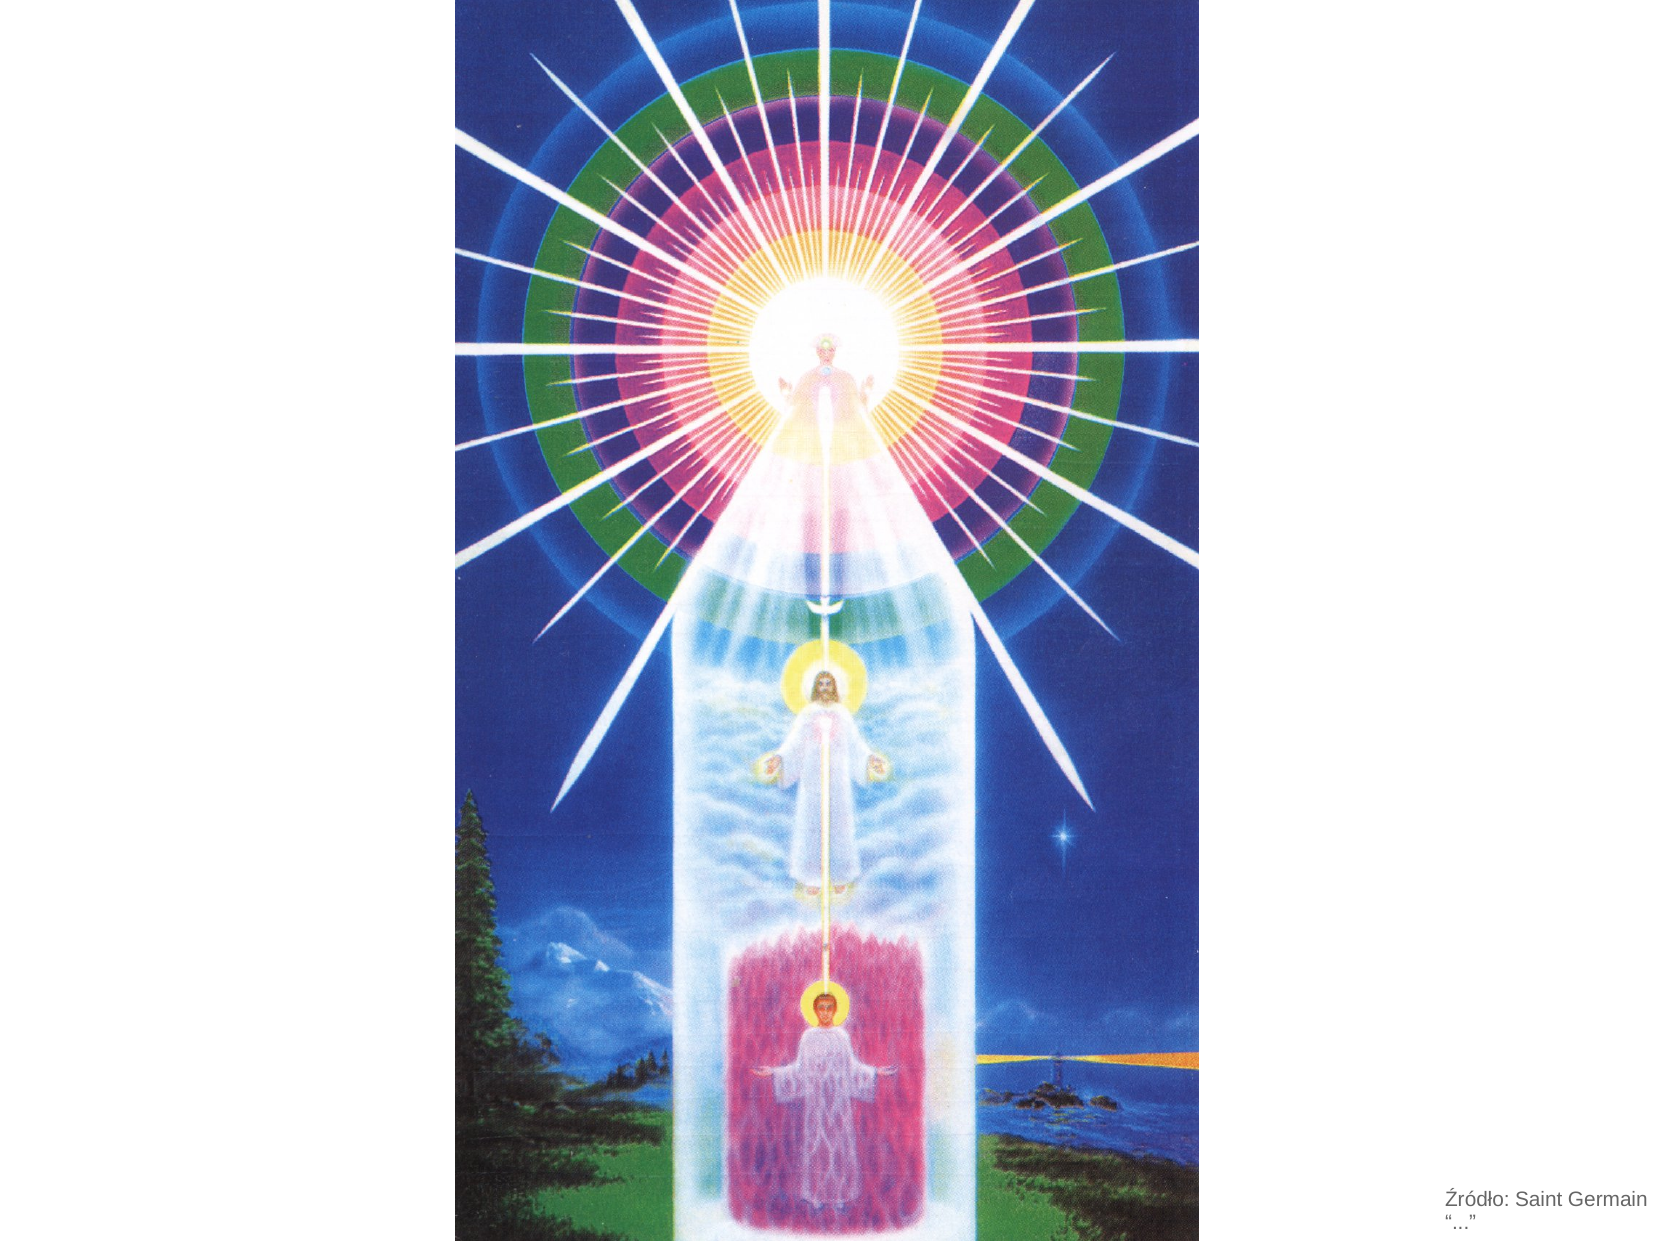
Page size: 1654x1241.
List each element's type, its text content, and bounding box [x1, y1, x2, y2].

text_box Źródło: Saint Germain “...” [1439, 1181, 1654, 1241]
picture [455, 0, 1199, 1241]
